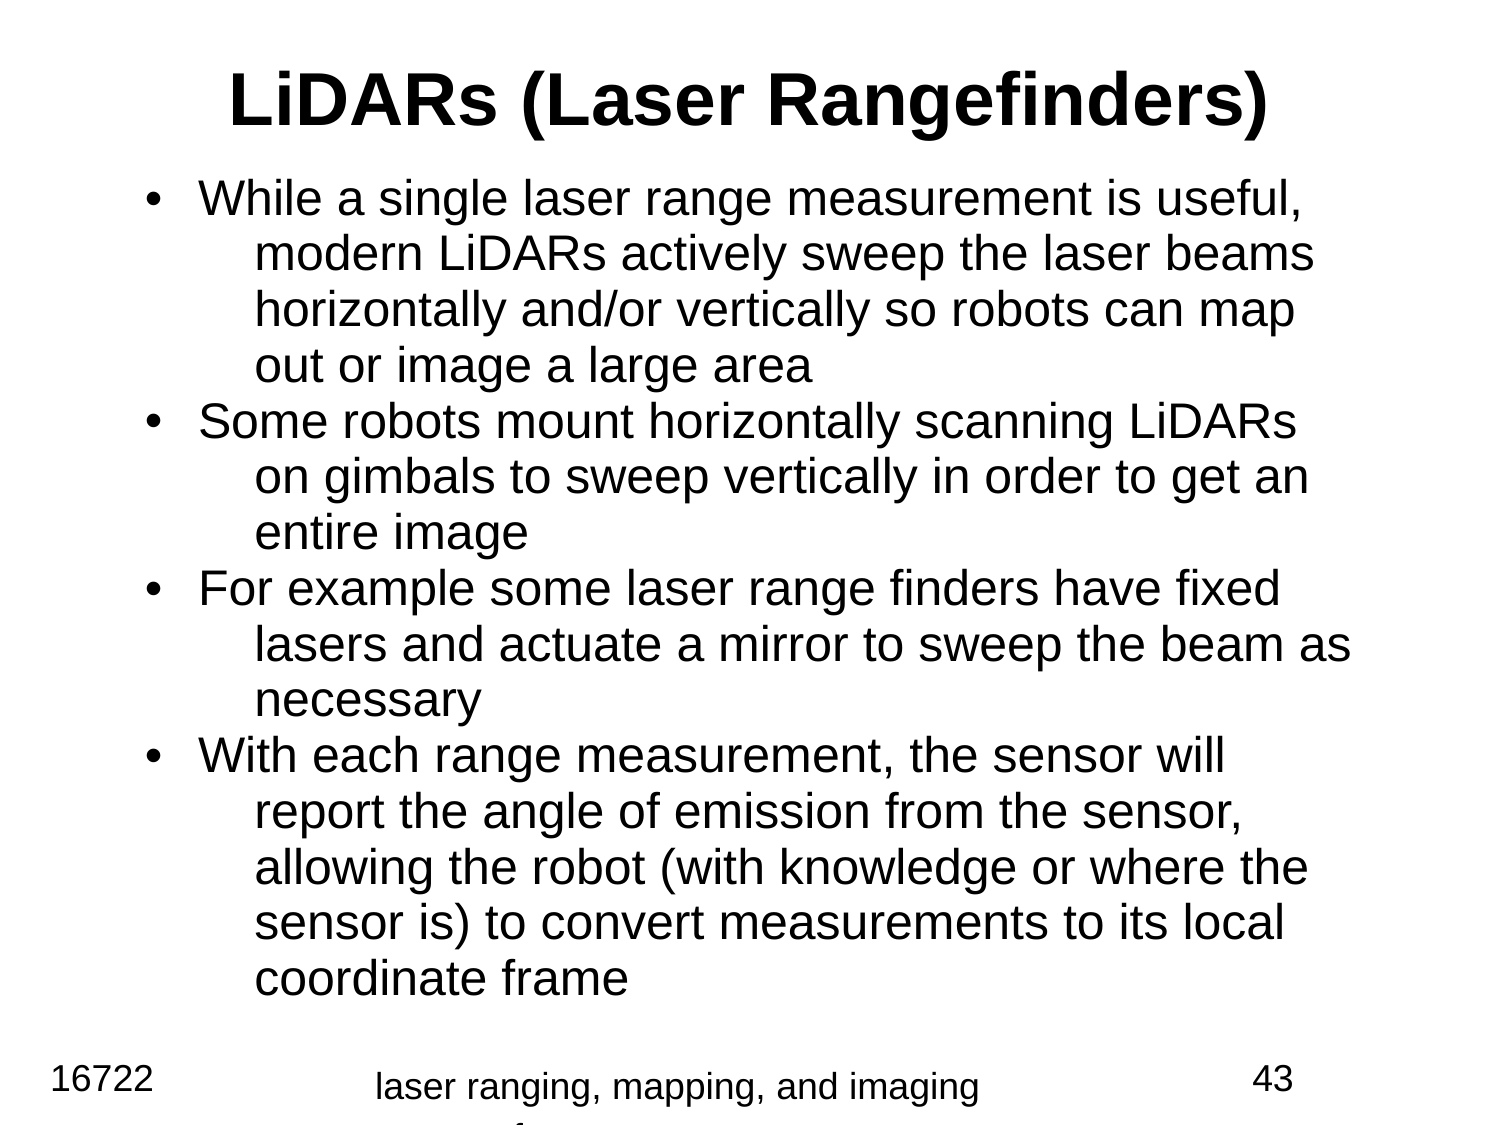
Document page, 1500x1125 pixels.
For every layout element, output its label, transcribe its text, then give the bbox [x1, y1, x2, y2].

title LiDARs (Laser Rangefinders) [24, 37, 1475, 163]
list While a single laser range measurement is useful, modern LiDARs actively sweep the laser beams horizontally and/or vertically so robots can map out or image a large area Some robots mount horizontally scanning LiDARs on gimbals to sweep vertically in order to get an entire image For example some laser range finders have fixed lasers and actuate a mirror to sweep the beam as necessary With each range measurement, the sensor will report the angle of emission from the sensor, allowing the robot (with knowledge or where the sensor is) to convert measurements to its local coordinate frame [112, 162, 1375, 763]
footer laser ranging, mapping, and imaging systems for exploration robots [350, 1050, 1100, 1100]
slide_number 16722 [24, 1050, 350, 1100]
slide_number <number>3 [1237, 1050, 1425, 1100]
